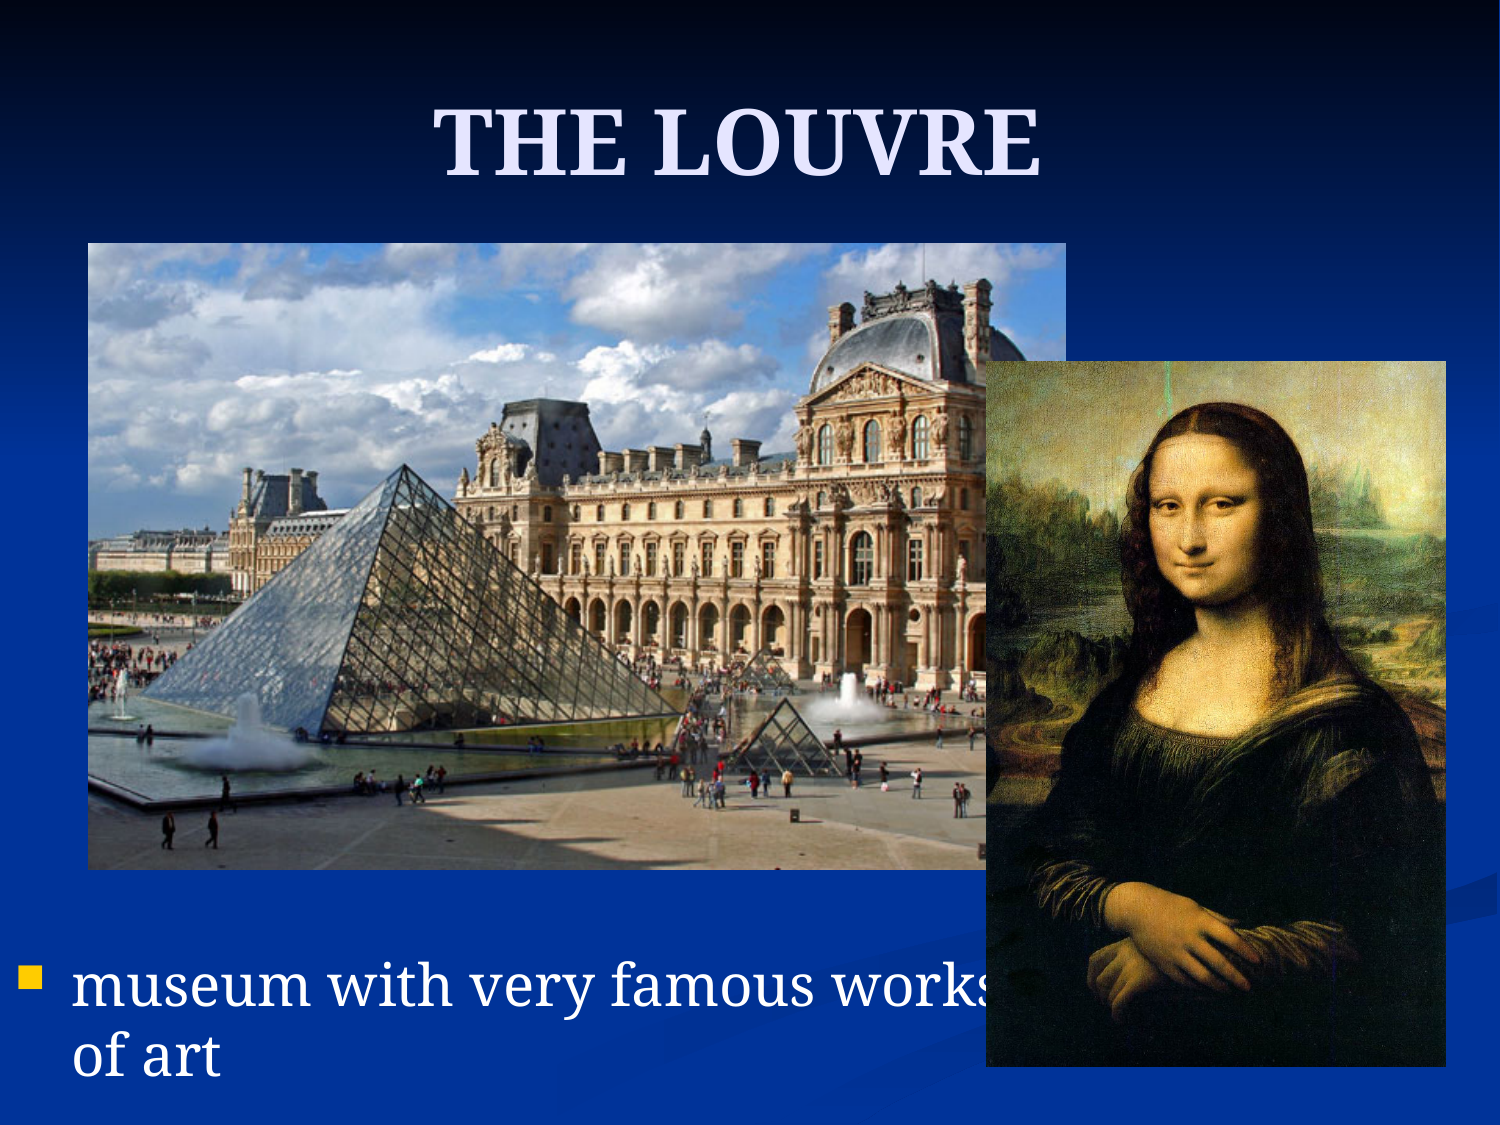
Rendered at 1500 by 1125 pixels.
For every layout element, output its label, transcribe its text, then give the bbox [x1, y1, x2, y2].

list museum with very famous works of art [0, 940, 1022, 1083]
title THE LOUVRE [75, 45, 1425, 233]
picture [88, 243, 1446, 1067]
